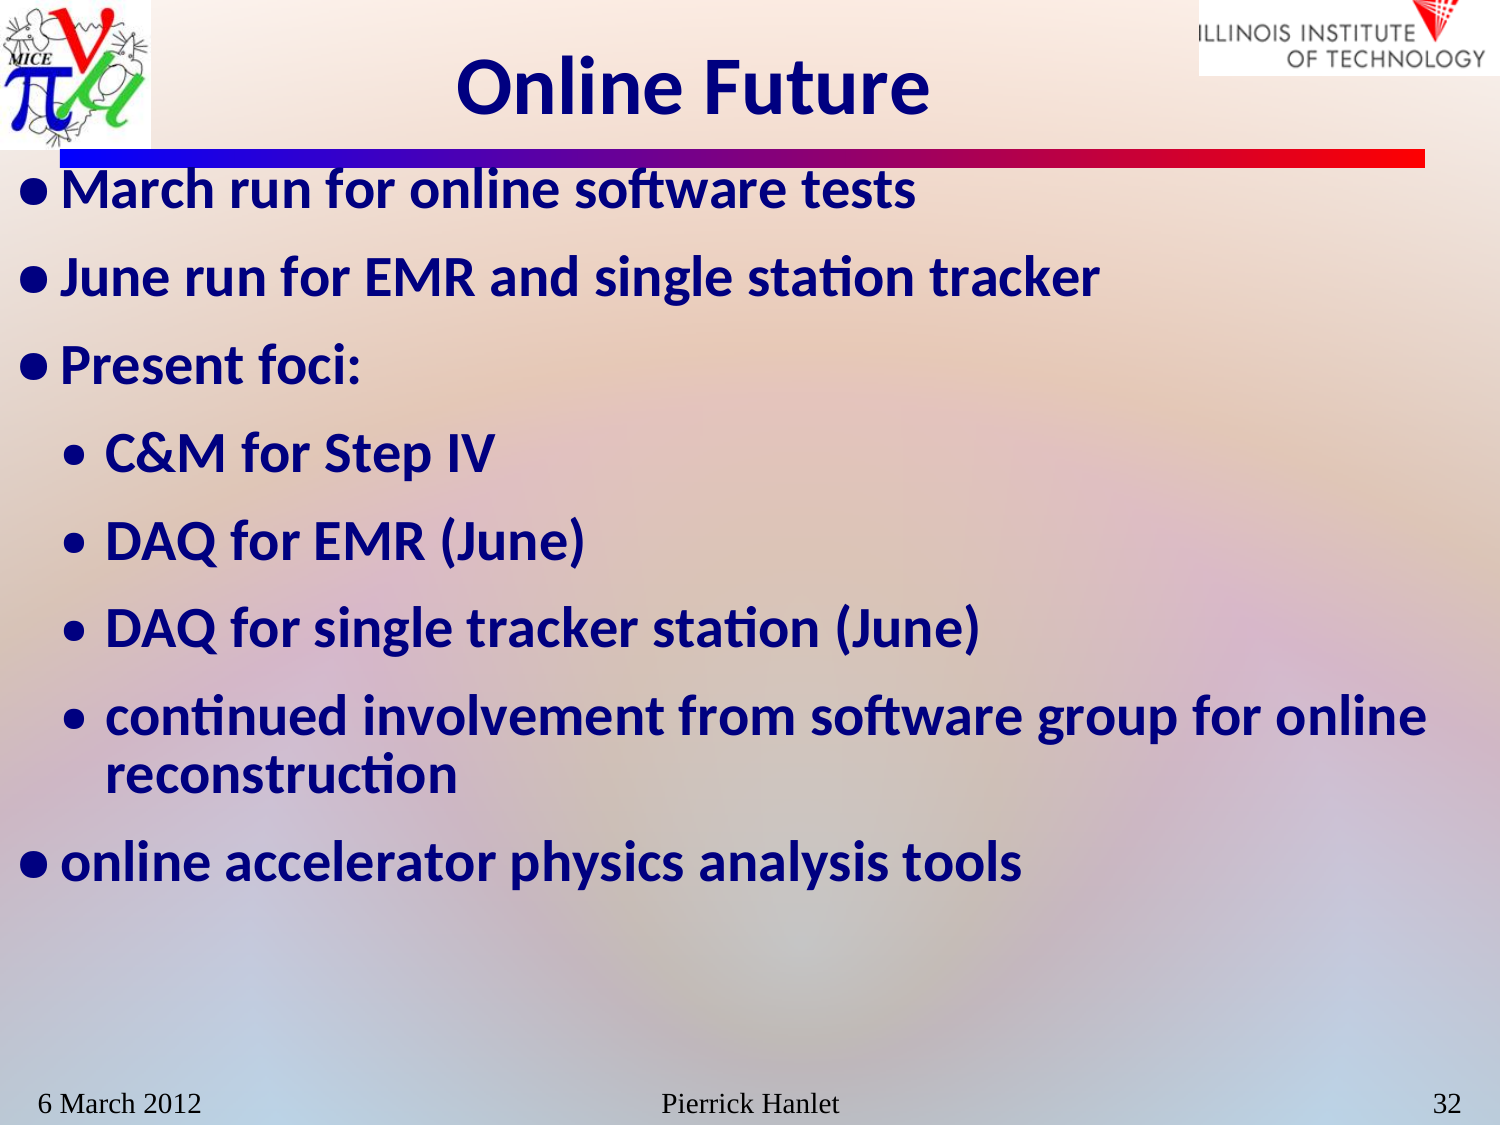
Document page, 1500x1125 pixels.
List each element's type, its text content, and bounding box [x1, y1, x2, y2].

picture [0, 0, 1500, 164]
title Online Future [149, 38, 1238, 151]
picture [0, 1088, 1500, 1125]
text_box March run for online software tests June run for EMR and single station tracker Present foci: C&M for Step IV DAQ for EMR (June) DAQ for single tracker station (June) continued involvement from software group for online reconstruction online accelerator physics analysis tools [0, 164, 1500, 1088]
